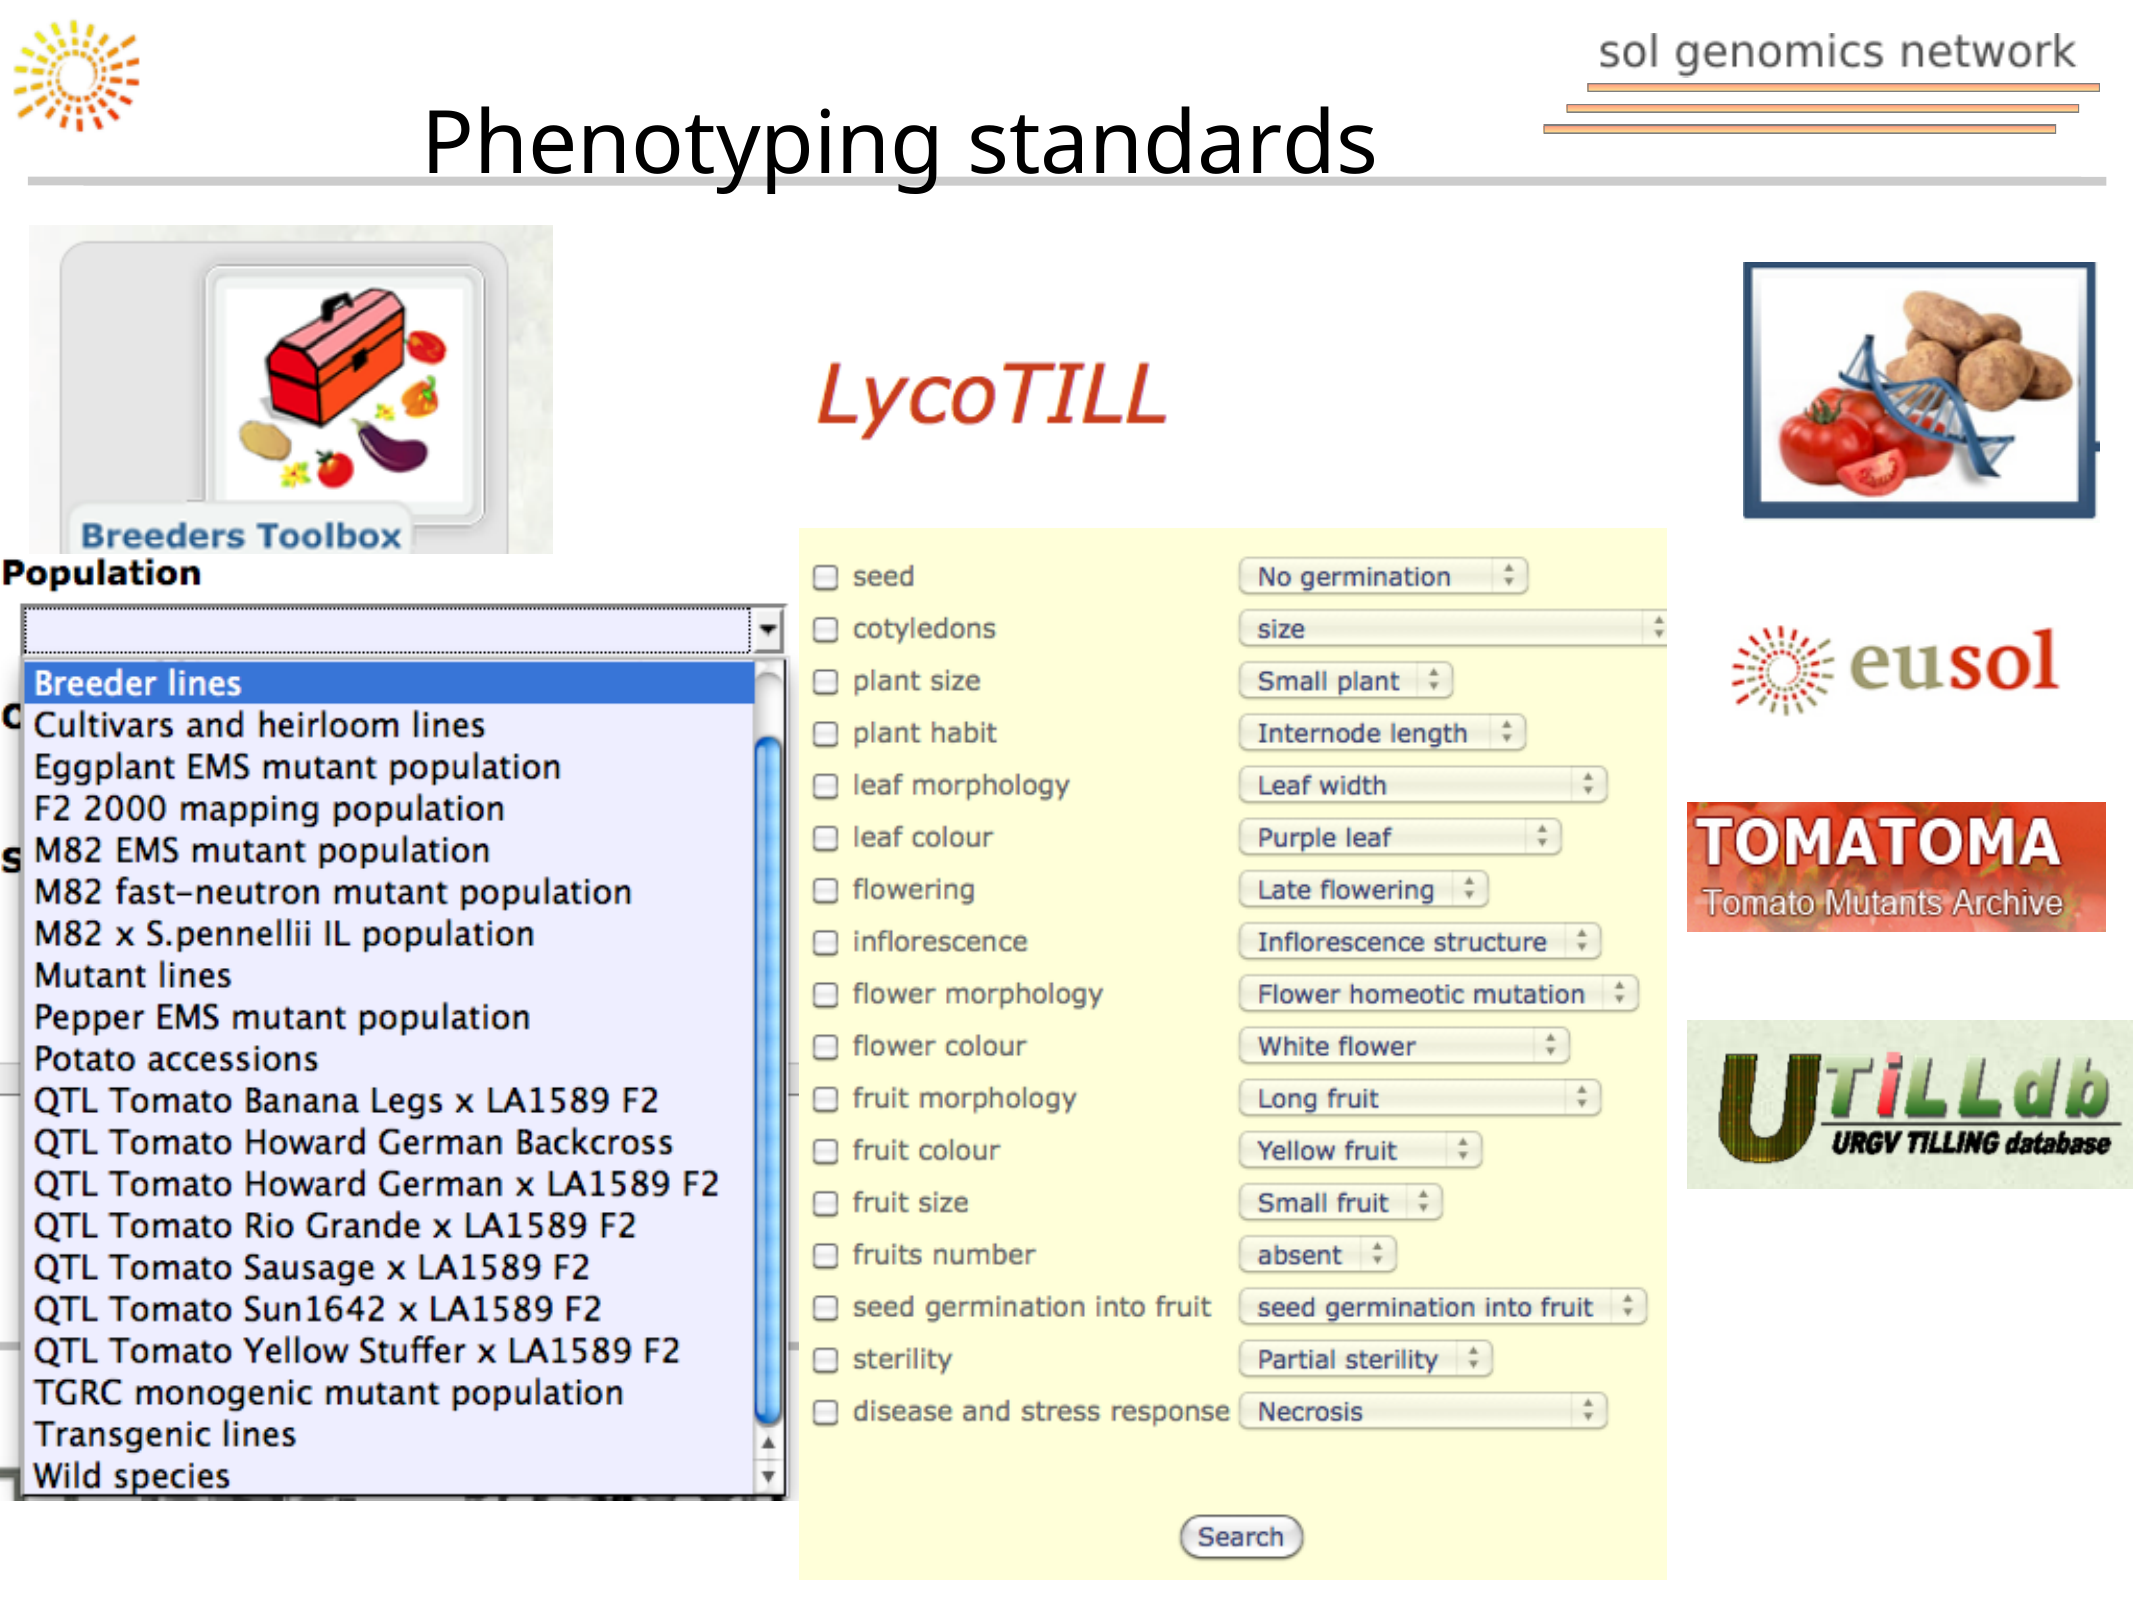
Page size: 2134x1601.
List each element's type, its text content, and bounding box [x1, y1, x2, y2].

picture [1687, 1020, 2133, 1190]
text_box Phenotyping standards [262, 75, 1538, 191]
picture [804, 337, 1200, 451]
picture [1743, 262, 2100, 523]
picture [1597, 33, 2078, 78]
picture [4, 6, 150, 151]
text_box [1566, 104, 2080, 113]
picture [0, 225, 1667, 1580]
picture [1724, 601, 2075, 746]
picture [1687, 802, 2106, 932]
text_box [1587, 83, 2100, 92]
text_box [1543, 124, 2057, 134]
